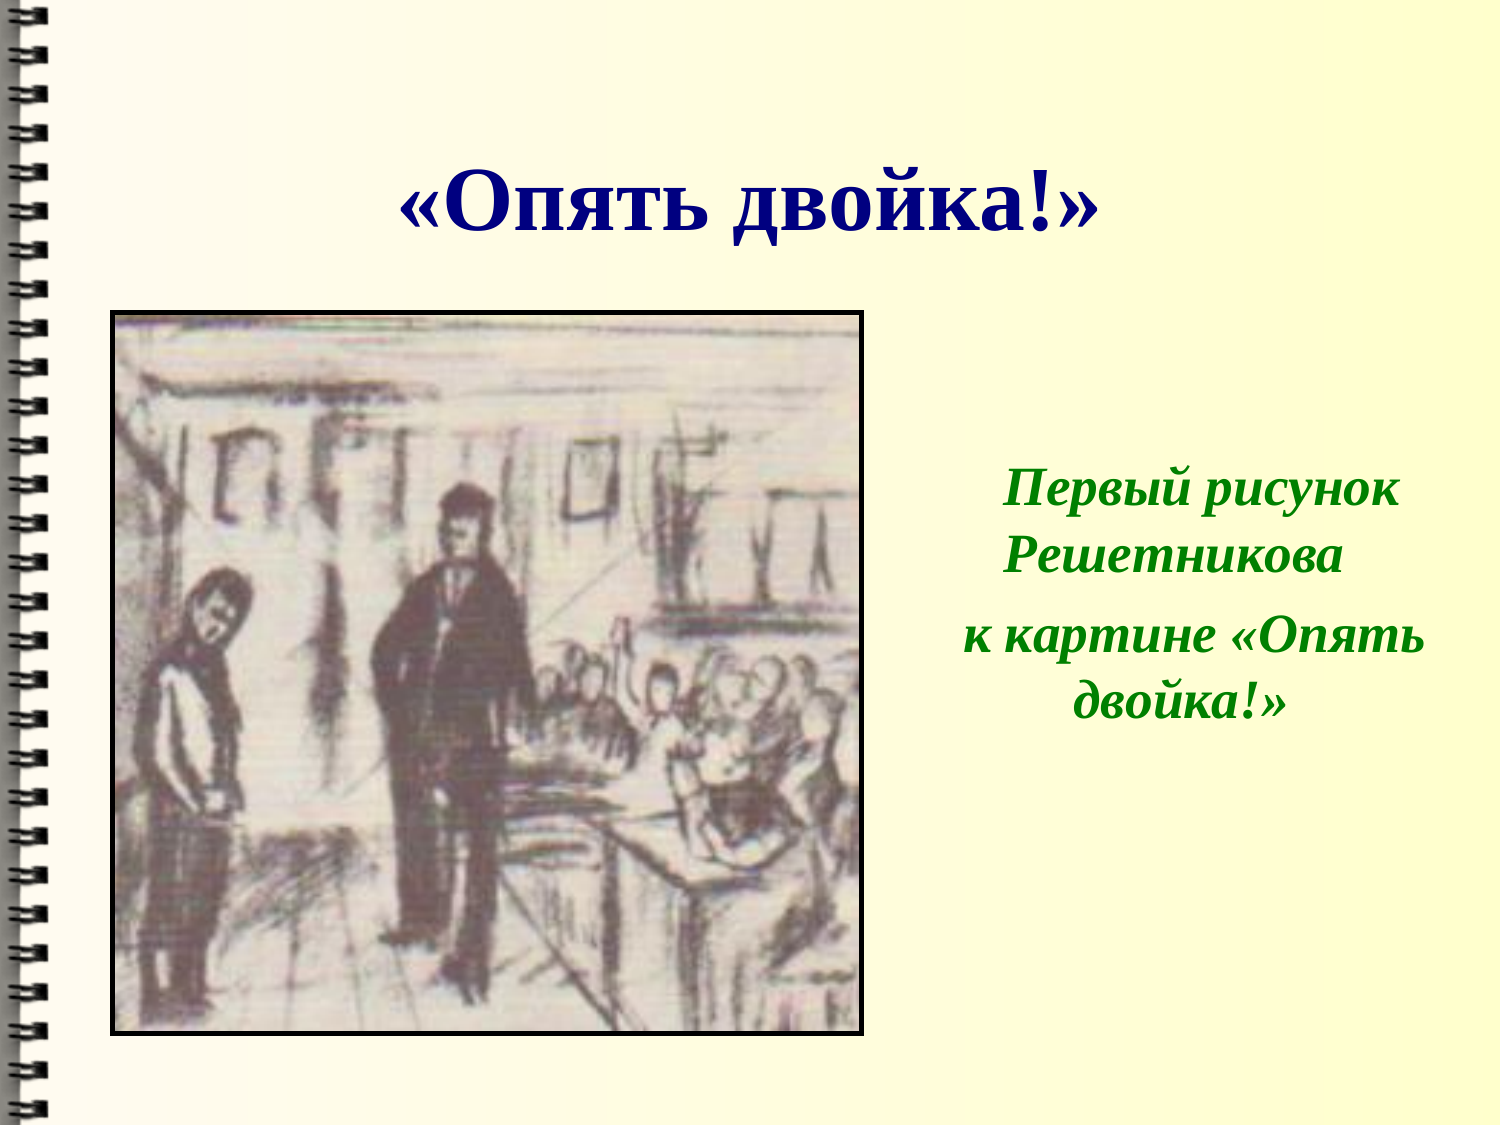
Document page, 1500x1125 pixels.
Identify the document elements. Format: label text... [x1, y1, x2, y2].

picture [114, 315, 860, 1032]
title «Опять двойка!» [112, 99, 1388, 288]
list Первый рисунок Решетникова к картине «Опять двойка!» [885, 442, 1477, 739]
picture [0, 0, 69, 1125]
